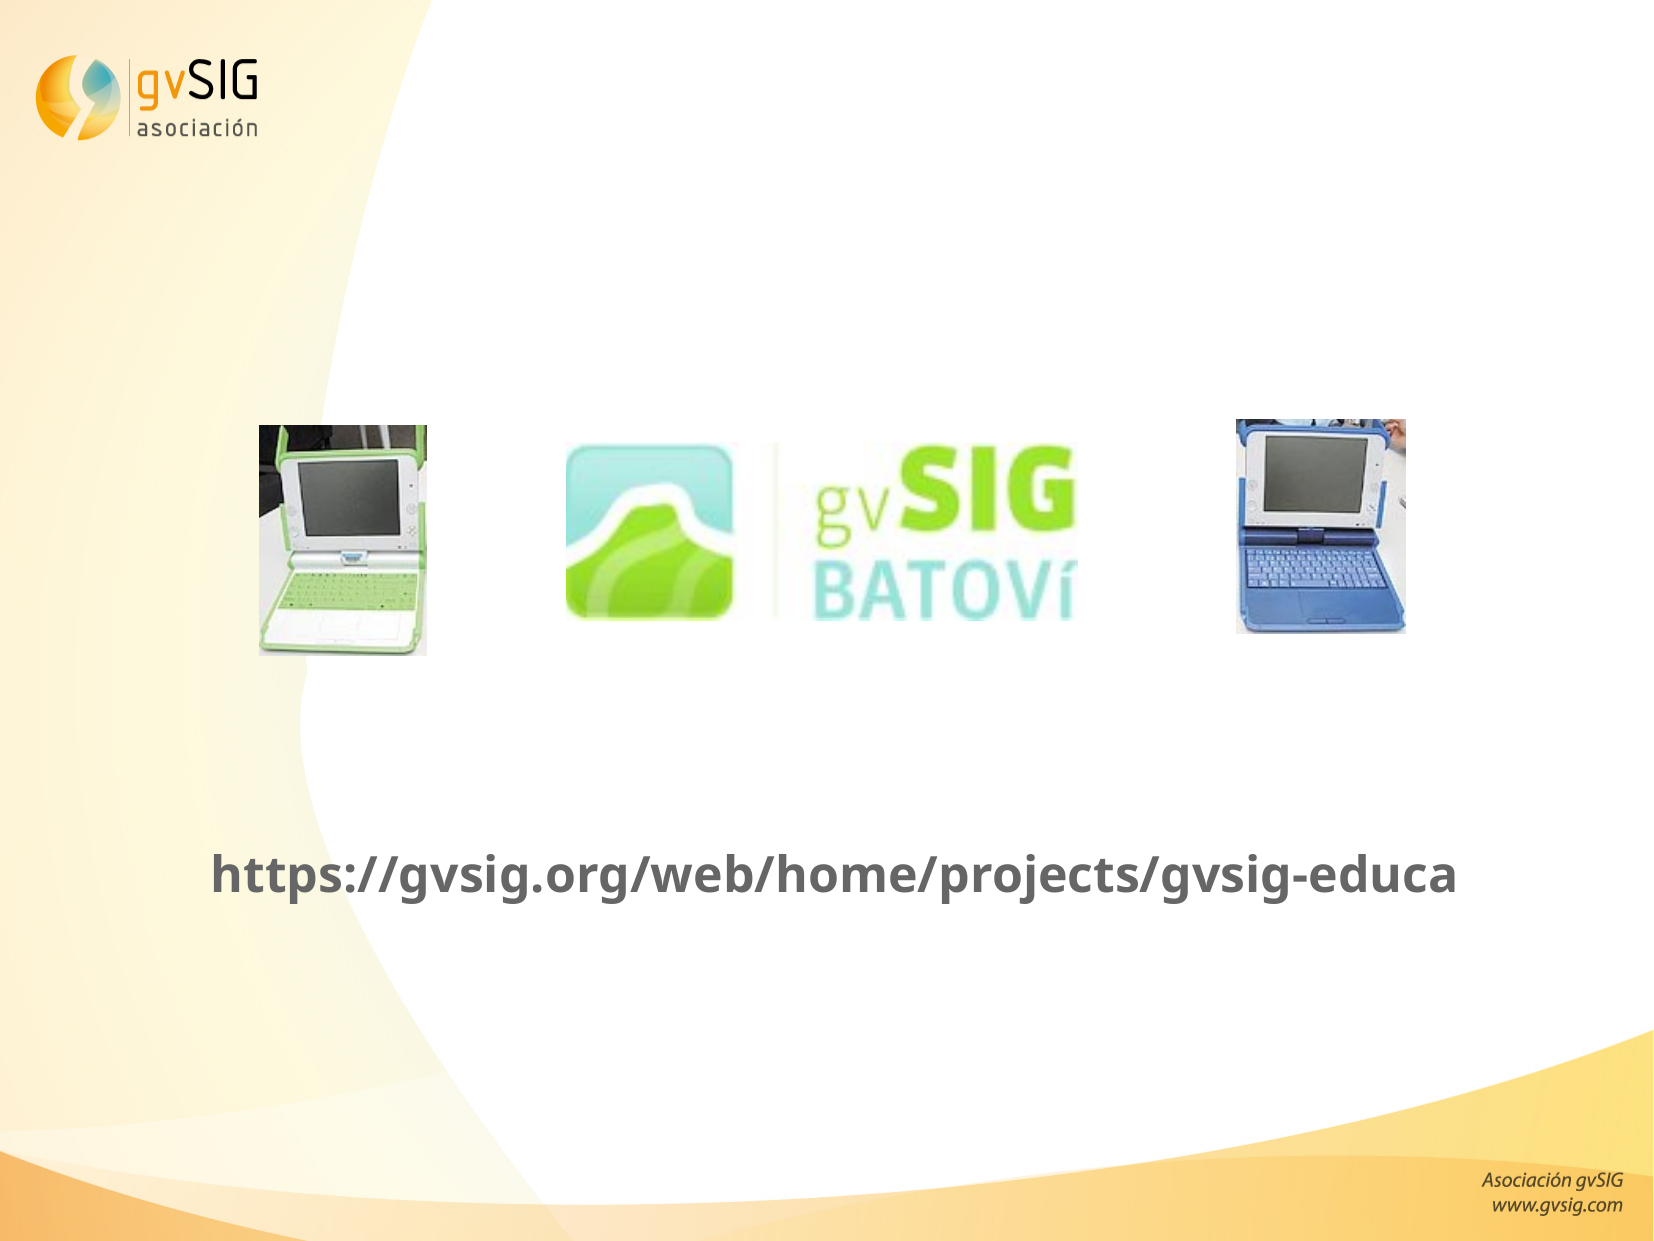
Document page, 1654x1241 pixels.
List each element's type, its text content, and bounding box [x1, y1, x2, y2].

picture [0, 0, 1654, 1241]
text_box https://gvsig.org/web/home/projects/gvsig-educa [195, 831, 1489, 916]
